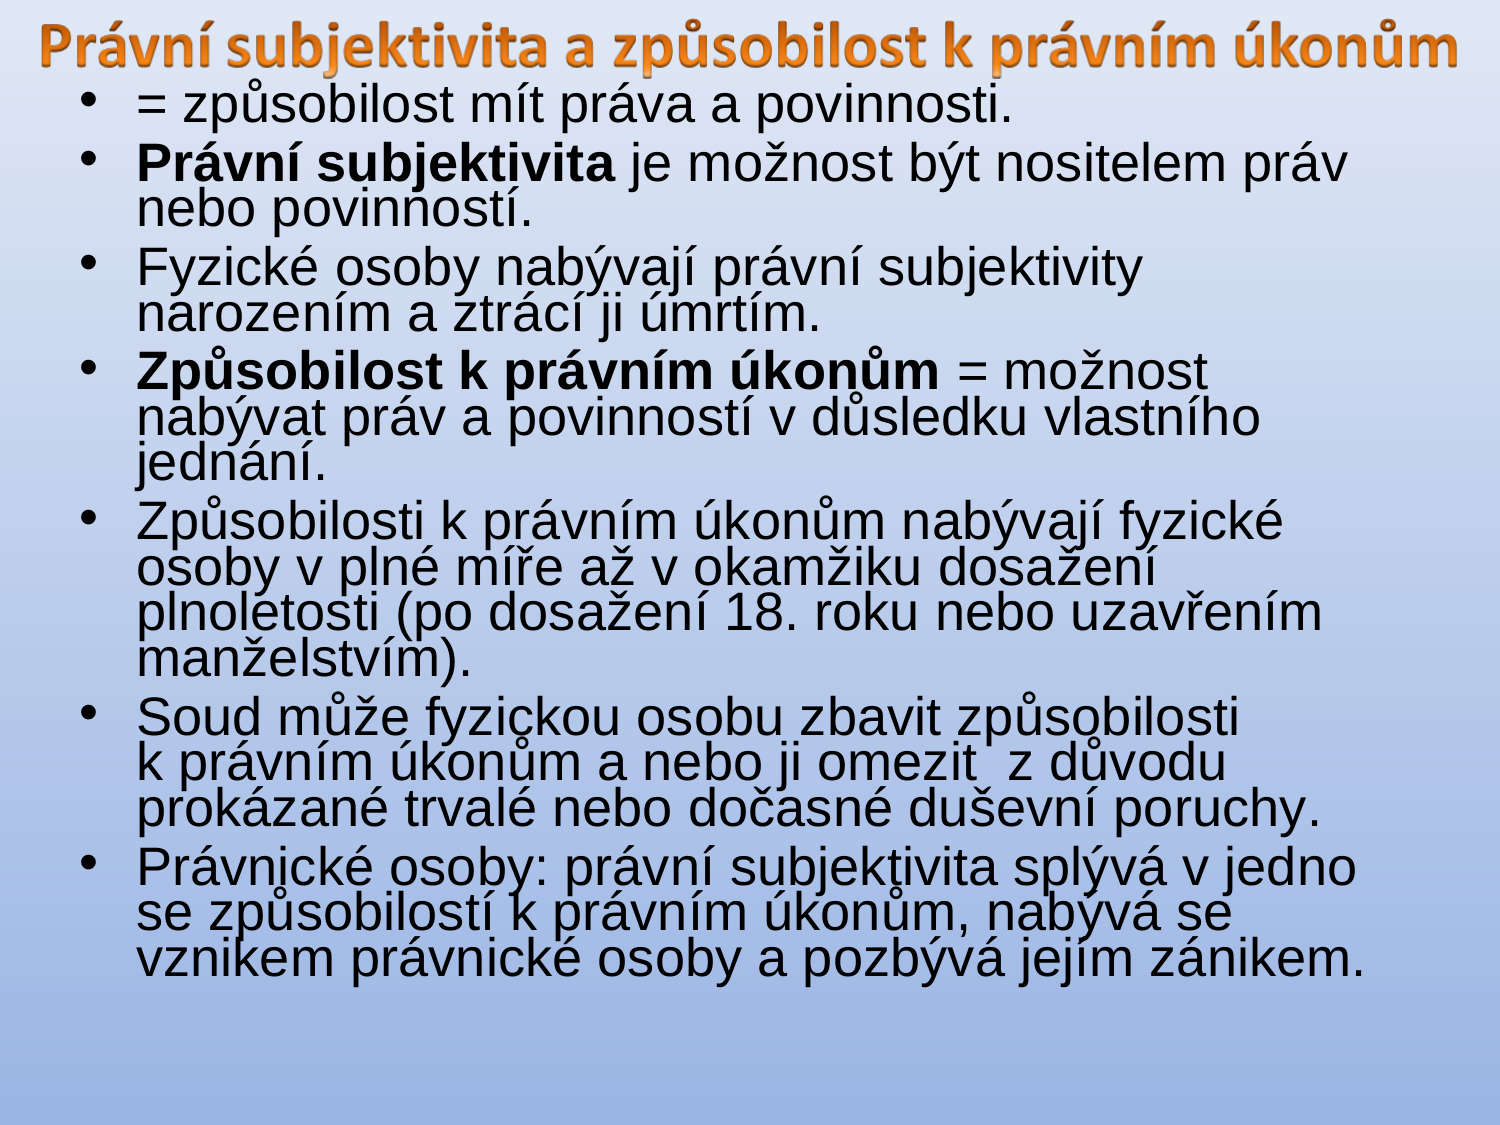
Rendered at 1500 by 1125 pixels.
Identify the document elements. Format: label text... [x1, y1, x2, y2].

picture [0, 0, 1500, 127]
list = způsobilost mít práva a povinnosti. Právní subjektivita je možnost být nositelem práv nebo povinností. Fyzické osoby nabývají právní subjektivity narozením a ztrácí ji úmrtím. Způsobilost k právním úkonům = možnost nabývat práv a povinností v důsledku vlastního jednání. Způsobilosti k právním úkonům nabývají fyzické osoby v plné míře až v okamžiku dosažení plnoletosti (po dosažení 18. roku nebo uzavřením manželstvím). Soud může fyzickou osobu zbavit způsobilosti k právním úkonům a nebo ji omezit z důvodu prokázané trvalé nebo dočasné duševní poruchy. Právnické osoby: právní subjektivita splývá v jedno se způsobilostí k právním úkonům, nabývá se vznikem právnické osoby a pozbývá jejím zánikem. [64, 127, 1415, 1125]
